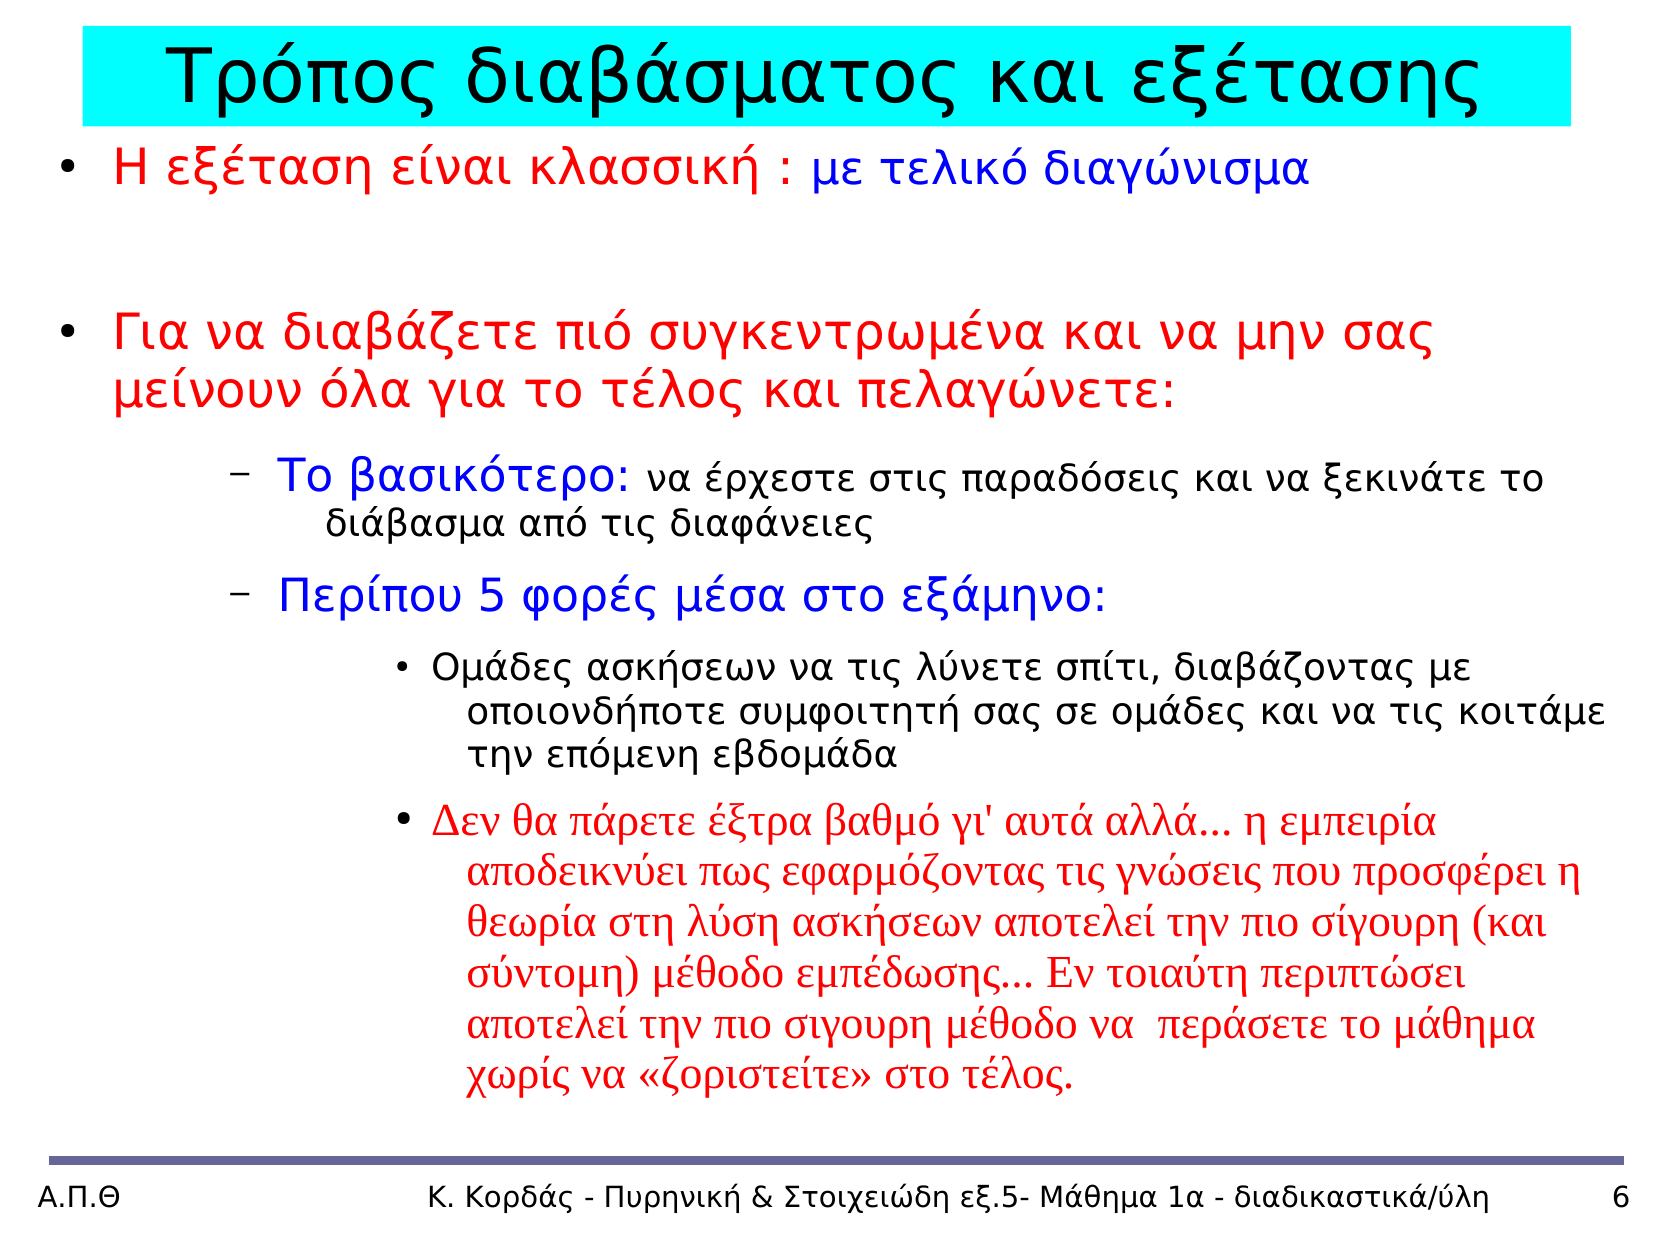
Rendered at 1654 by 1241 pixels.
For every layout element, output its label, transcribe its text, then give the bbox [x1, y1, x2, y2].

list Η εξέταση είναι κλασσική : με τελικό διαγώνισμα Για να διαβάζετε πιό συγκεντρωμένα και να μην σας μείνουν όλα για το τέλος και πελαγώνετε: Το βασικότερο: να έρχεστε στις παραδόσεις και να ξεκινάτε το διάβασμα από τις διαφάνειες Περίπου 5 φορές μέσα στο εξάμηνο: Ομάδες ασκήσεων να τις λύνετε σπίτι, διαβάζοντας με οποιονδήποτε συμφοιτητή σας σε ομάδες και να τις κοιτάμε την επόμενη εβδομάδα Δεν θα πάρετε έξτρα βαθμό γι' αυτά αλλά... η εμπειρία αποδεικνύει πως εφαρμόζοντας τις γνώσεις που προσφέρει η θεωρία στη λύση ασκήσεων αποτελεί την πιο σίγουρη (και σύντομη) μέθοδο εμπέδωσης... Εν τοιαύτη περιπτώσει αποτελεί την πιο σιγουρη μέθοδο να περάσετε το μάθημα χωρίς να «ζοριστείτε» στο τέλος. [41, 138, 1633, 1149]
title Τρόπος διαβάσματος και εξέτασης [82, 25, 1571, 127]
